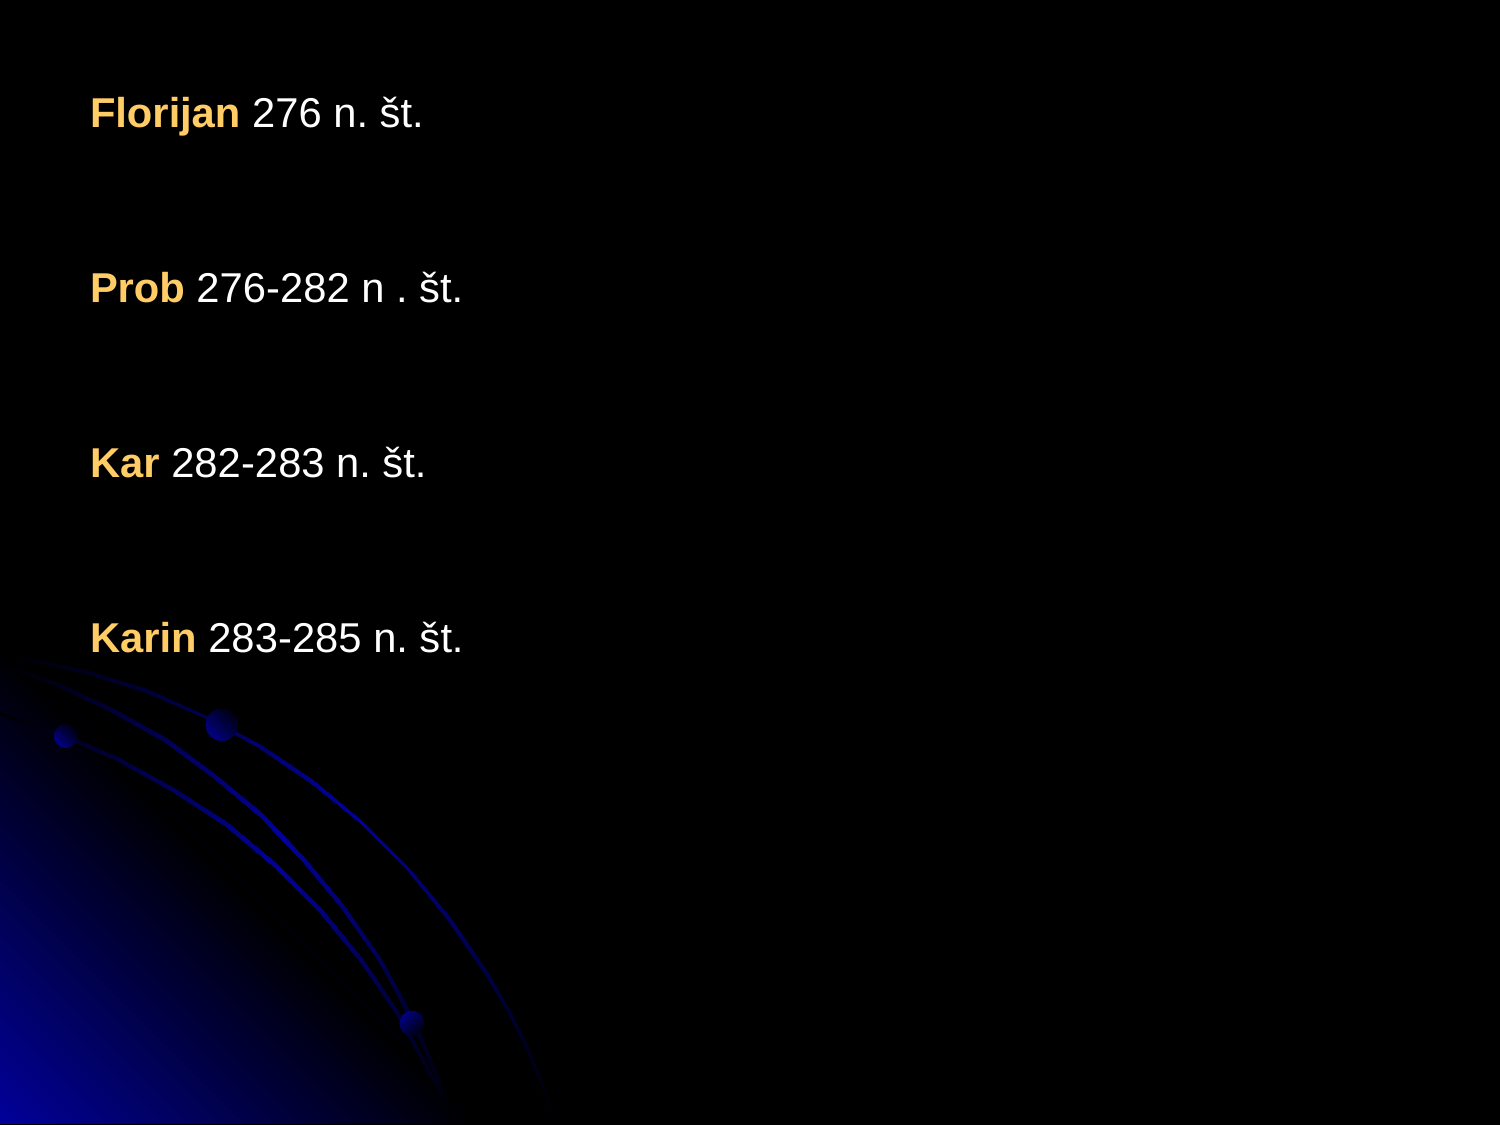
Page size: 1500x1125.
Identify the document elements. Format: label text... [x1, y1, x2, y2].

list Florijan 276 n. št. Prob 276-282 n . št. Kar 282-283 n. št. Karin 283-285 n. št. [75, 78, 1425, 1006]
